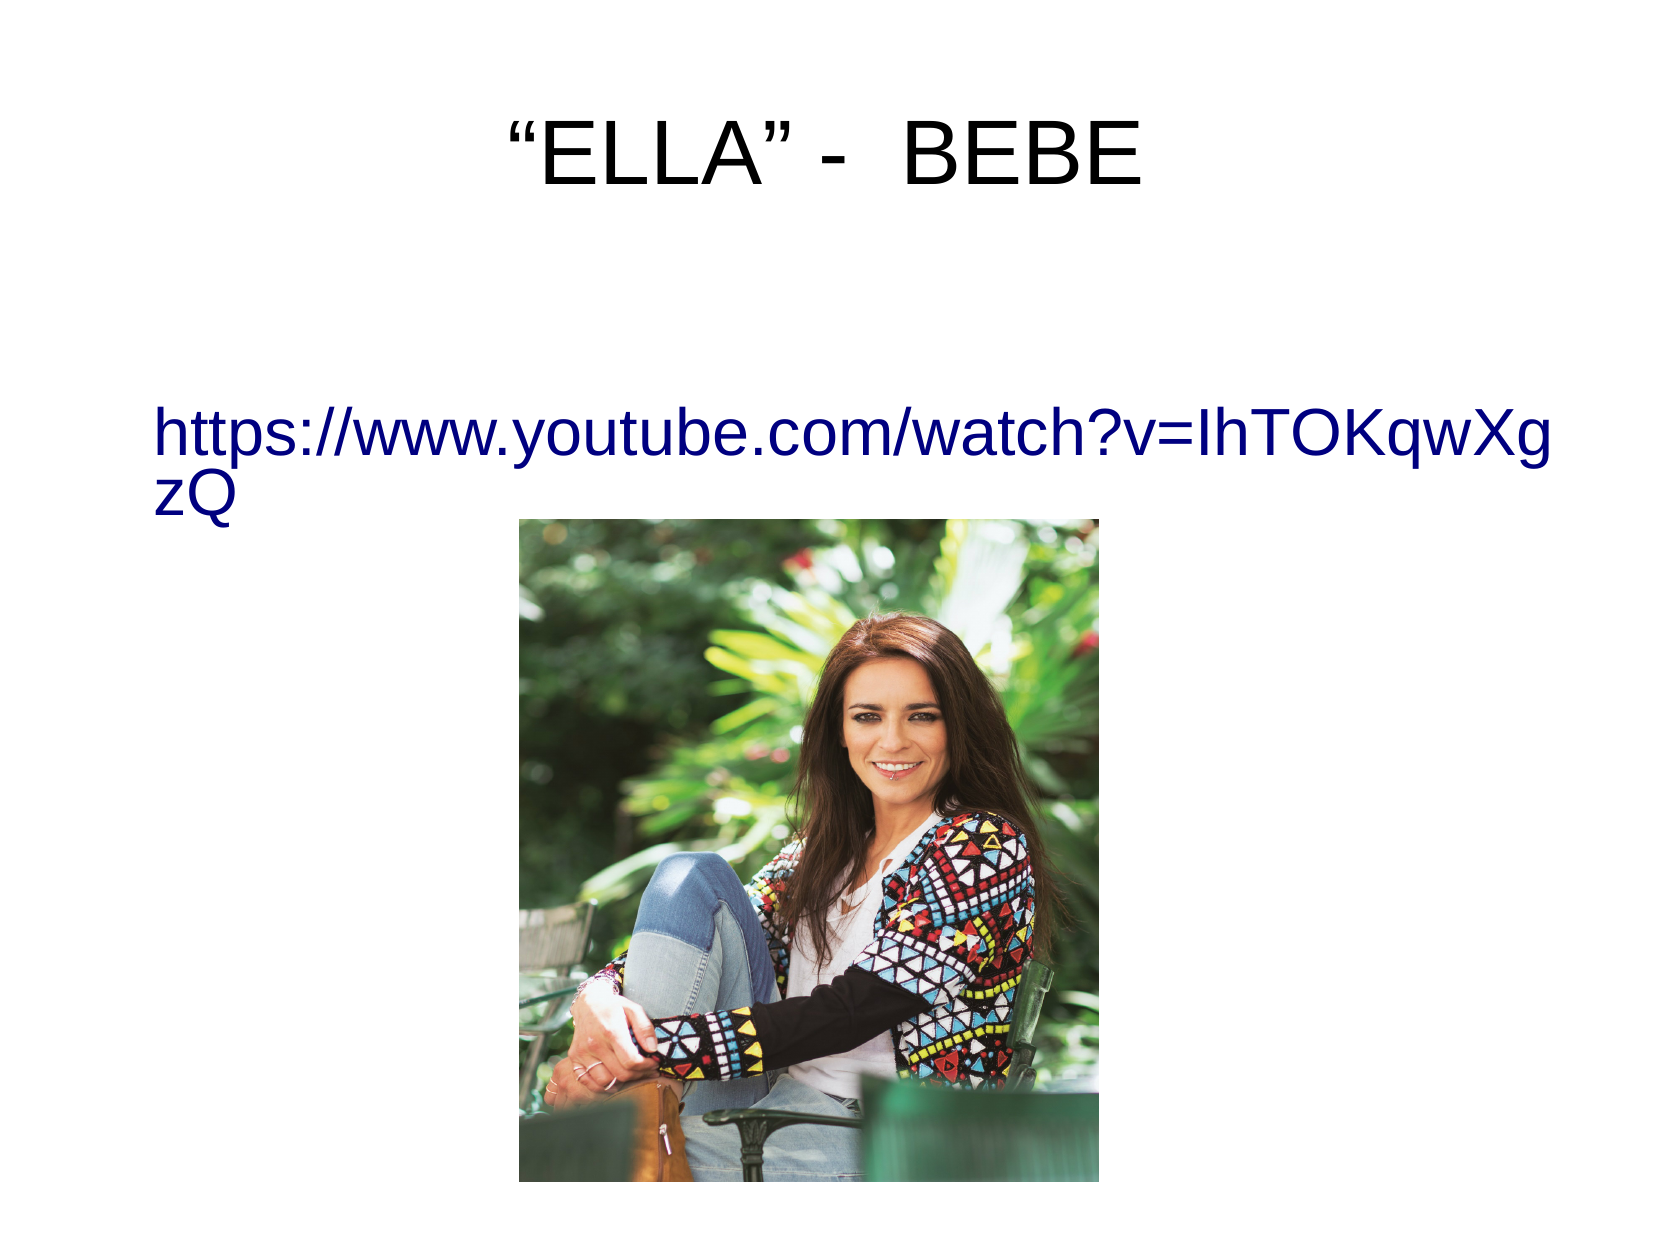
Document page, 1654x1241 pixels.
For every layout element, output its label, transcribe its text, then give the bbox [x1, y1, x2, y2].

title “ELLA” - BEBE [82, 49, 1571, 257]
picture [519, 519, 1099, 1182]
list https://www.youtube.com/watch?v=IhTOKqwXgzQ [82, 290, 1571, 1109]
